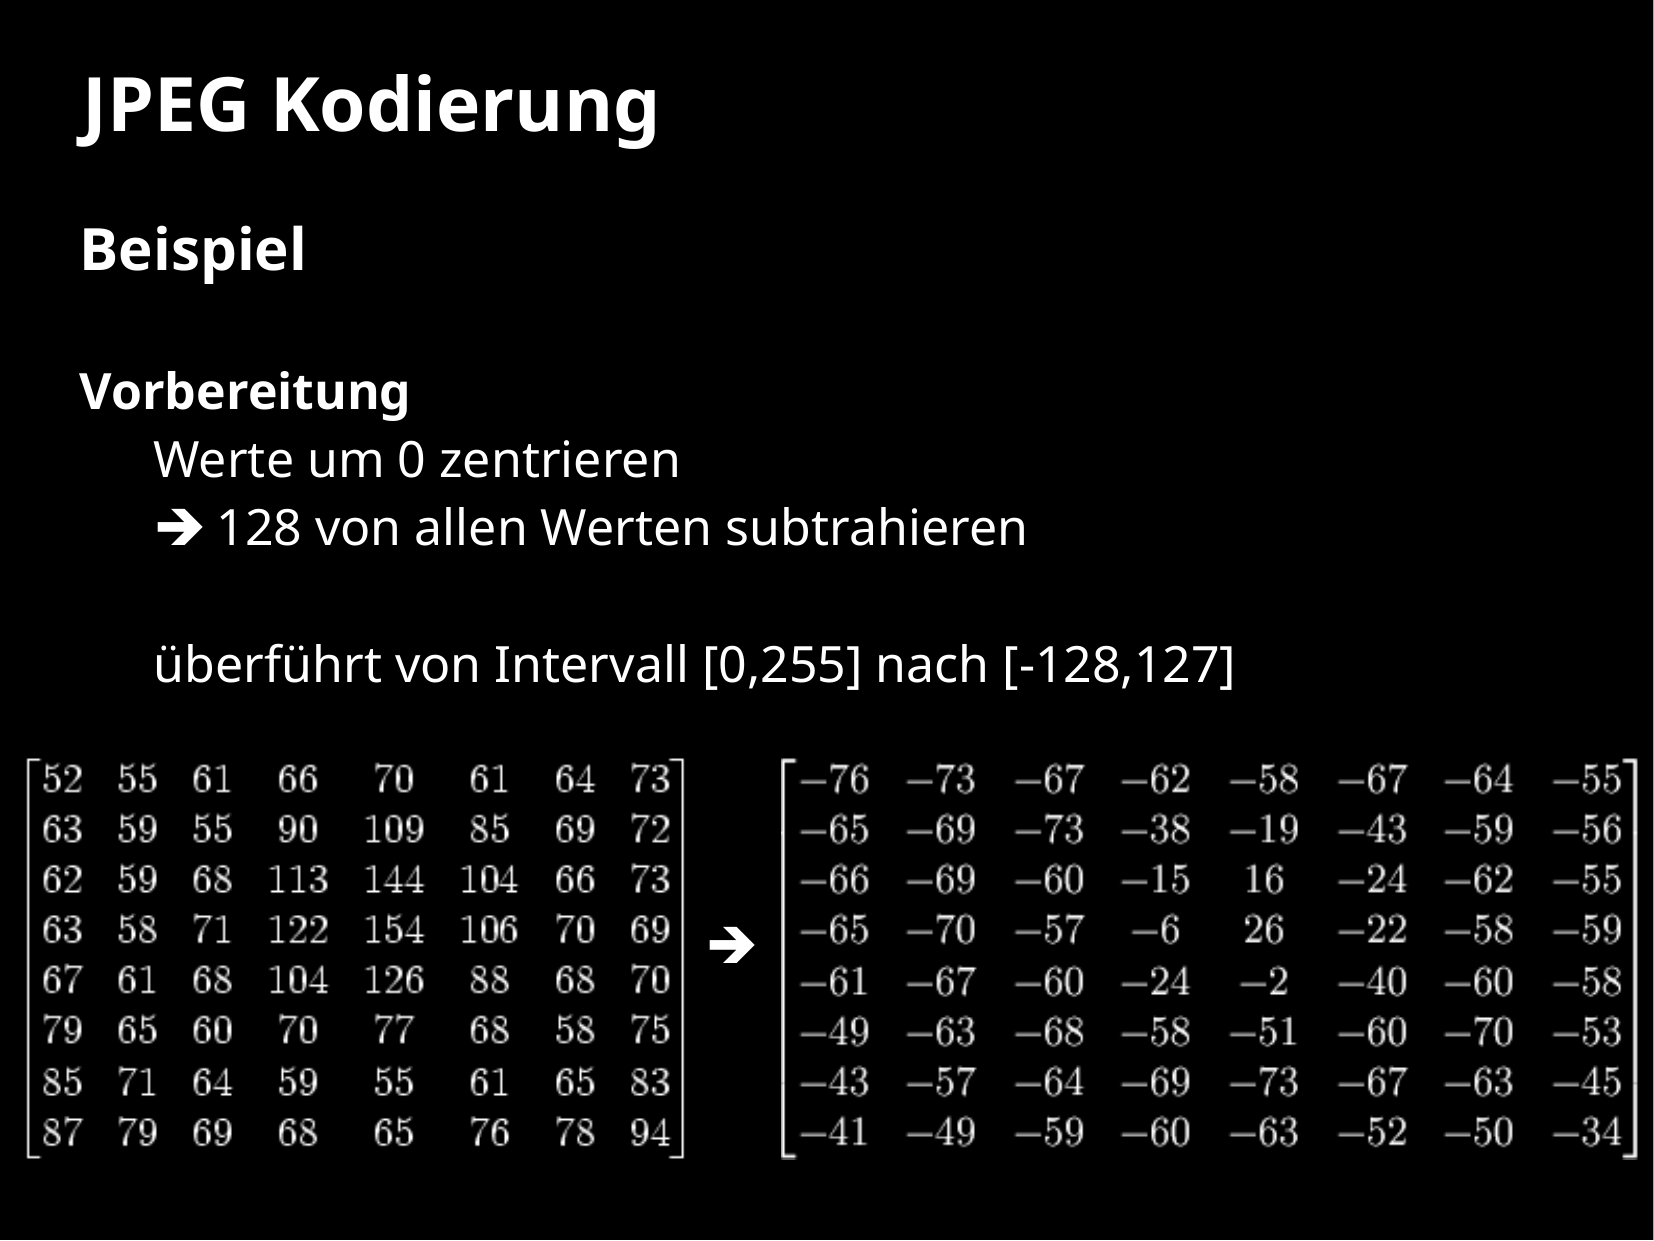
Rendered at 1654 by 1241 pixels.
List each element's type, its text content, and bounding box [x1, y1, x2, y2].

picture [781, 755, 1642, 1161]
text_box Beispiel Vorbereitung Werte um 0 zentrieren  128 von allen Werten subtrahieren überführt von Intervall [0,255] nach [-128,127] [59, 194, 1386, 725]
title JPEG Kodierung [82, 56, 1571, 250]
picture [11, 755, 703, 1163]
text_box  [685, 915, 780, 998]
